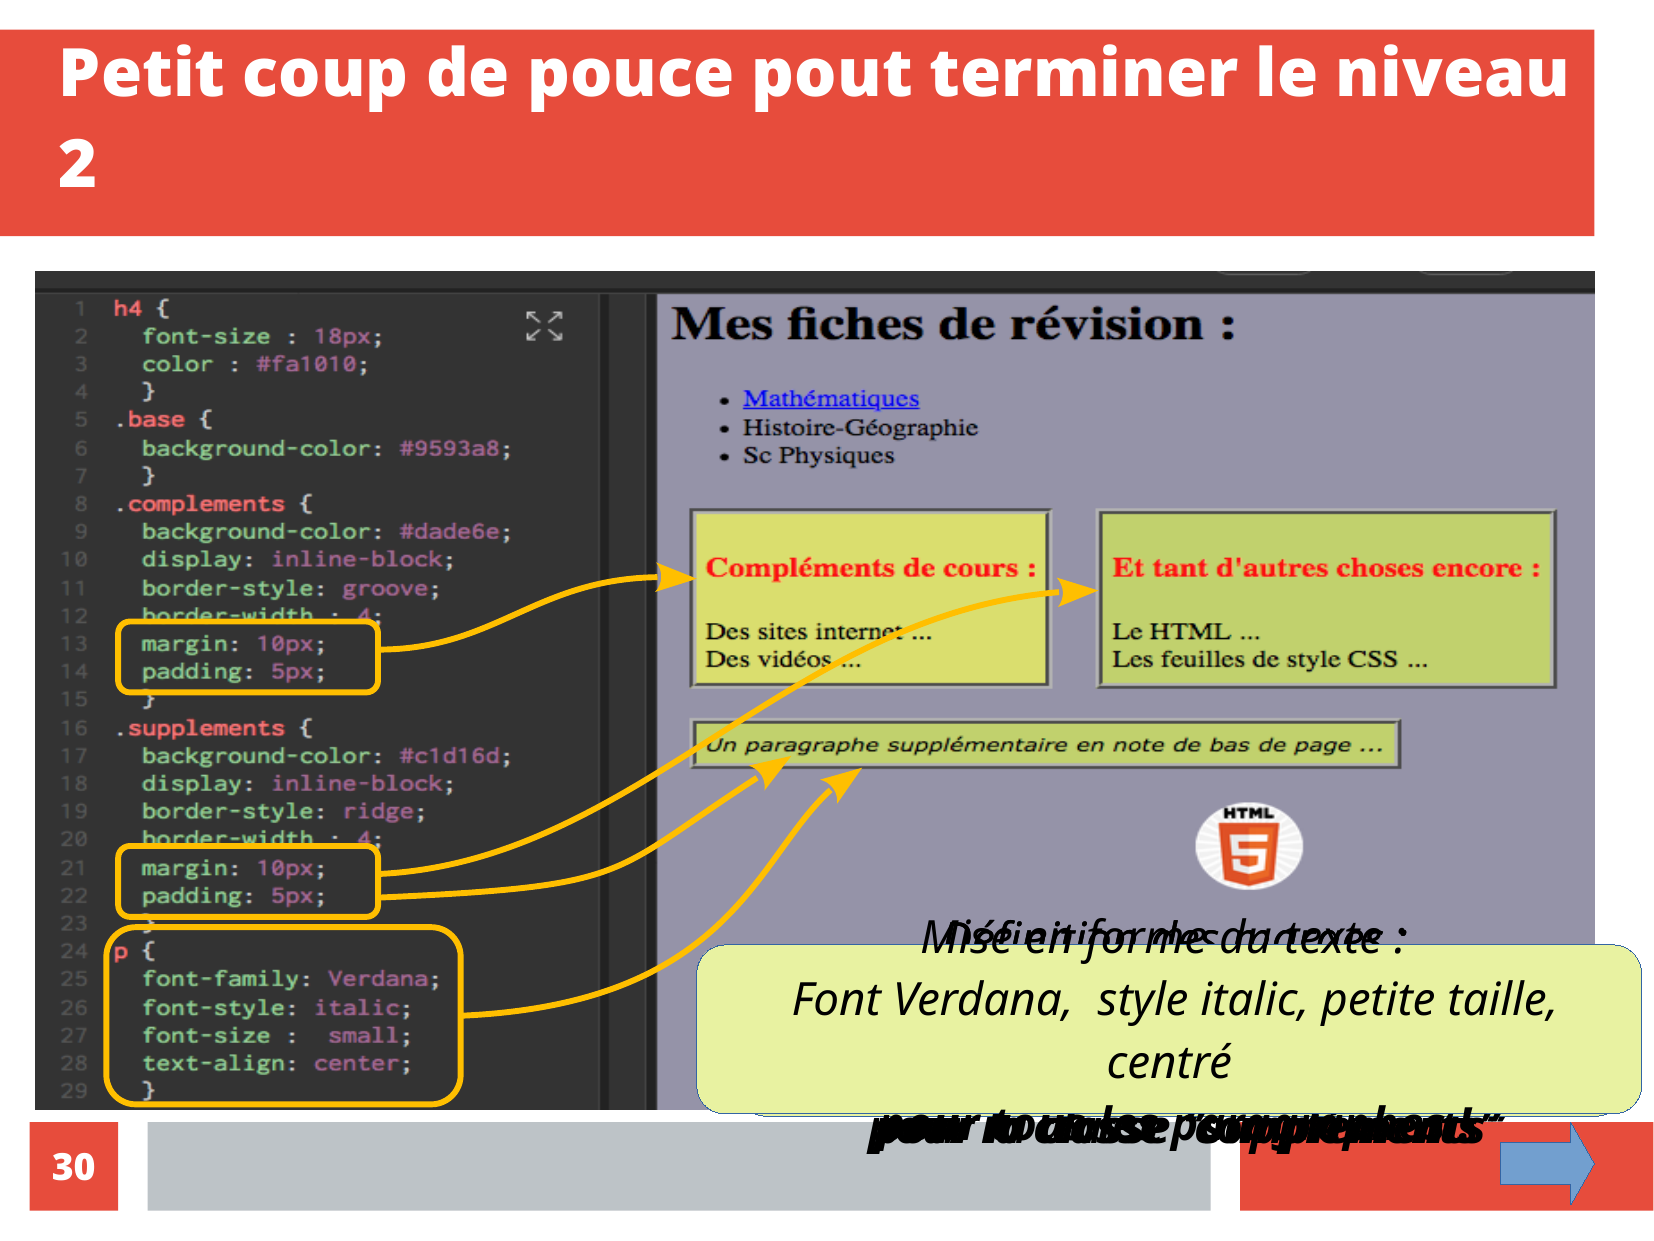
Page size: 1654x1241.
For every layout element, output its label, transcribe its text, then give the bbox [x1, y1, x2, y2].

picture [1151, 932, 1158, 944]
picture [1109, 931, 1118, 944]
picture [1278, 933, 1289, 944]
text_box Mise en forme du texte : Font Verdana, style italic, petite taille, centré pour tous les paragraphes ! [696, 944, 1642, 1114]
picture [1307, 933, 1317, 939]
text_box [1500, 1122, 1595, 1205]
picture [1241, 933, 1250, 944]
picture [1031, 934, 1041, 939]
picture [1322, 934, 1331, 944]
picture [1157, 934, 1163, 944]
picture [1055, 933, 1065, 944]
picture [1123, 934, 1131, 944]
title Petit coup de pouce pout terminer le niveau 2 [59, 59, 1595, 207]
picture [1094, 933, 1104, 944]
picture [1172, 932, 1177, 944]
picture [1190, 940, 1207, 944]
picture [1253, 933, 1264, 944]
picture [1225, 931, 1237, 944]
picture [35, 271, 1595, 1110]
picture [1183, 934, 1189, 941]
picture [1352, 933, 1359, 941]
picture [928, 924, 934, 944]
picture [1305, 940, 1318, 944]
picture [980, 933, 990, 941]
picture [954, 926, 964, 944]
